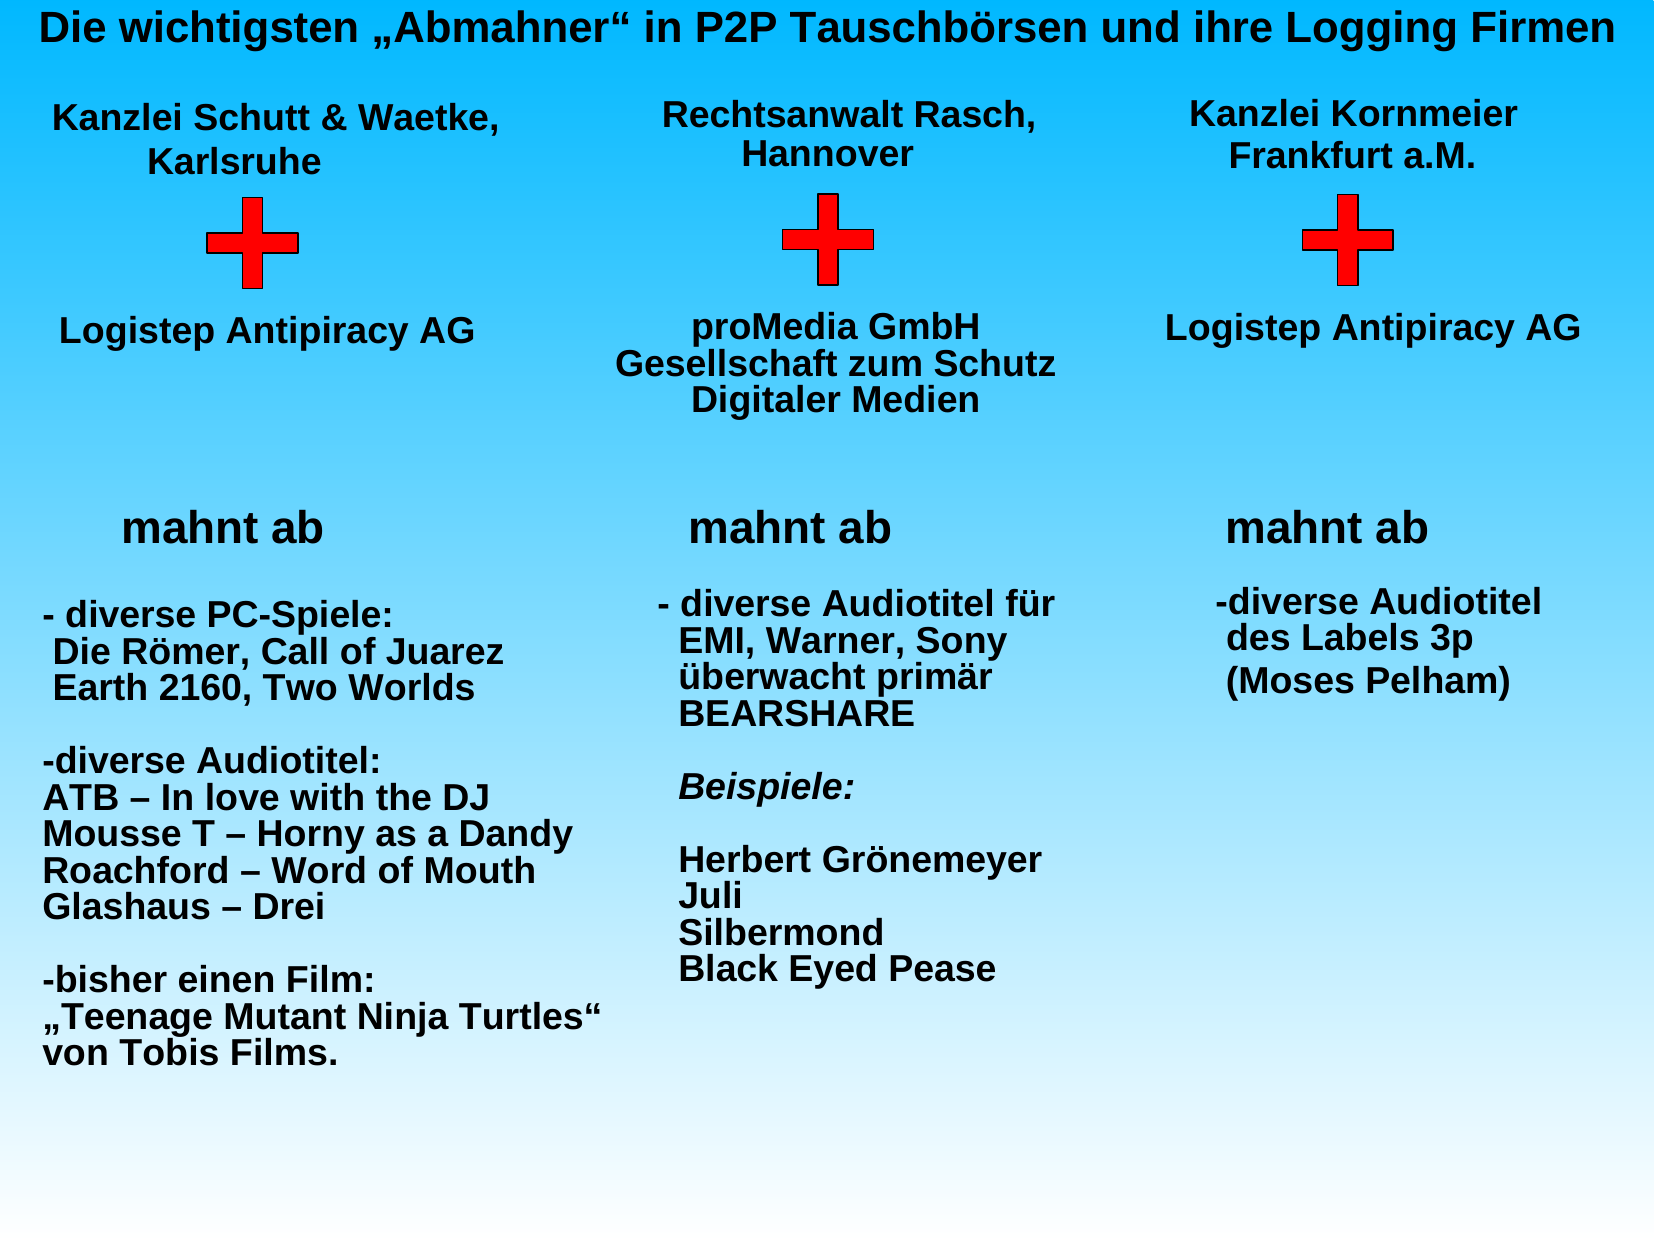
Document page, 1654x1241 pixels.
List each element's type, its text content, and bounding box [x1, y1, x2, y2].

text_box Kanzlei Kornmeier [1174, 90, 1534, 149]
text_box Frankfurt a.M. [1213, 132, 1492, 191]
text_box [1302, 194, 1394, 286]
text_box mahnt ab [1211, 500, 1445, 568]
text_box Hannover [726, 129, 929, 189]
text_box - diverse Audiotitel für EMI, Warner, Sony überwacht primär BEARSHARE Beispiele: Herbert Grönemeyer Juli Silbermond Black Eyed Pease [642, 580, 1068, 1201]
text_box [207, 197, 299, 289]
text_box [782, 194, 874, 286]
text_box mahnt ab [673, 500, 908, 568]
text_box mahnt ab [106, 500, 341, 568]
text_box Die wichtigsten „Abmahner“ in P2P Tauschbörsen und ihre Logging Firmen [23, 0, 1630, 66]
text_box Karlsruhe [132, 138, 337, 197]
text_box Logistep Antipiracy AG [1150, 303, 1592, 362]
text_box Logistep Antipiracy AG [44, 306, 486, 365]
text_box Kanzlei Schutt & Waetke, [37, 93, 514, 152]
text_box -diverse Audiotitel des Labels 3p (Moses Pelham)‏ [1200, 577, 1555, 723]
text_box - diverse PC-Spiele: Die Römer, Call of Juarez Earth 2160, Two Worlds -diverse Audiotitel: ATB – In love with the DJ Mousse T – Horny as a Dandy Roachford – Word of Mouth Glashaus – Drei -bisher einen Film: „Teenage Mutant Ninja Turtles“ von Tobis Films. [27, 591, 613, 1212]
text_box Rechtsanwalt Rasch, [647, 90, 1053, 149]
text_box proMedia GmbH Gesellschaft zum Schutz Digitaler Medien [600, 303, 1072, 448]
